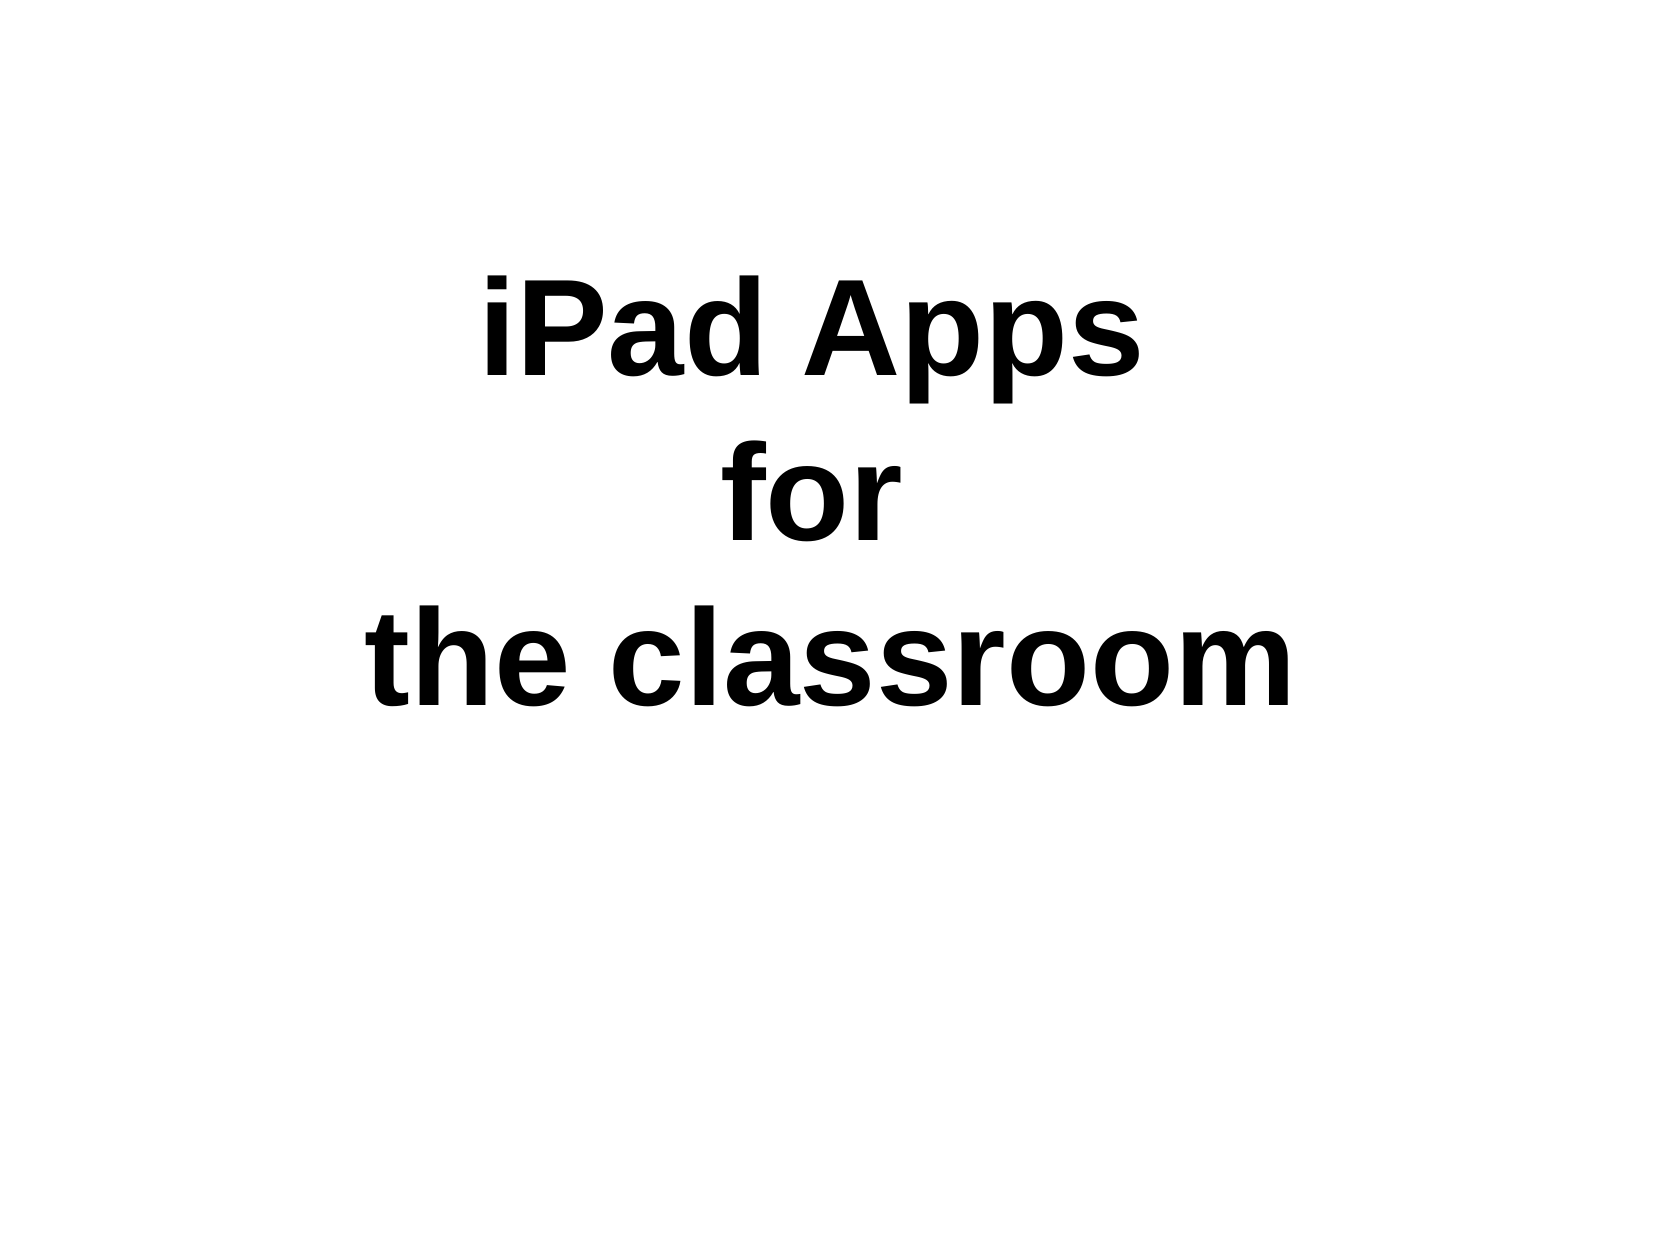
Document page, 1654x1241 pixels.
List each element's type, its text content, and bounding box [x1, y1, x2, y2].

title iPad Apps for the classroom [86, 210, 1576, 761]
